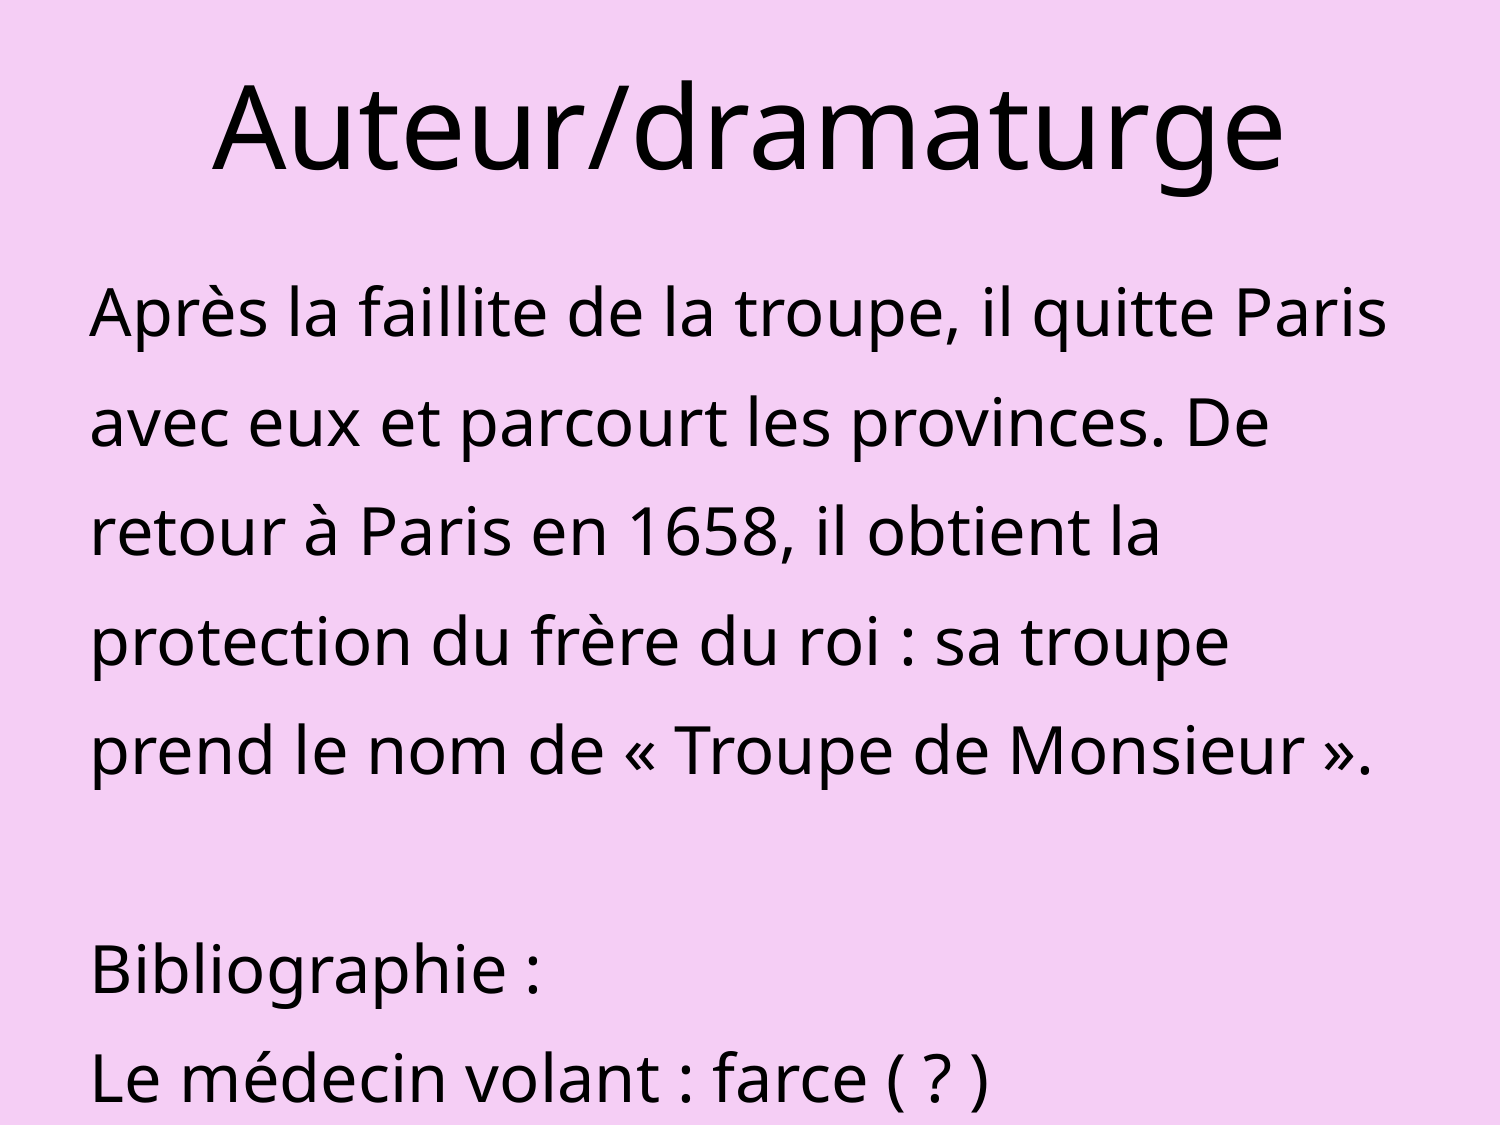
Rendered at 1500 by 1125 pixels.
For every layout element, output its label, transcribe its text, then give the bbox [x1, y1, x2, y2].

list Après la faillite de la troupe, il quitte Paris avec eux et parcourt les provinces. De retour à Paris en 1658, il obtient la protection du frère du roi : sa troupe prend le nom de « Troupe de Monsieur ». Bibliographie : Le médecin volant : farce ( ? ) La jalousie du barbouille : farce ( ? ) L’ étourdi ou les contretemps : comédie ( 1665 ) Le dépit amoureux : comédie ( 1656 ) [75, 262, 1425, 1005]
title Auteur/dramaturge [75, 45, 1425, 233]
